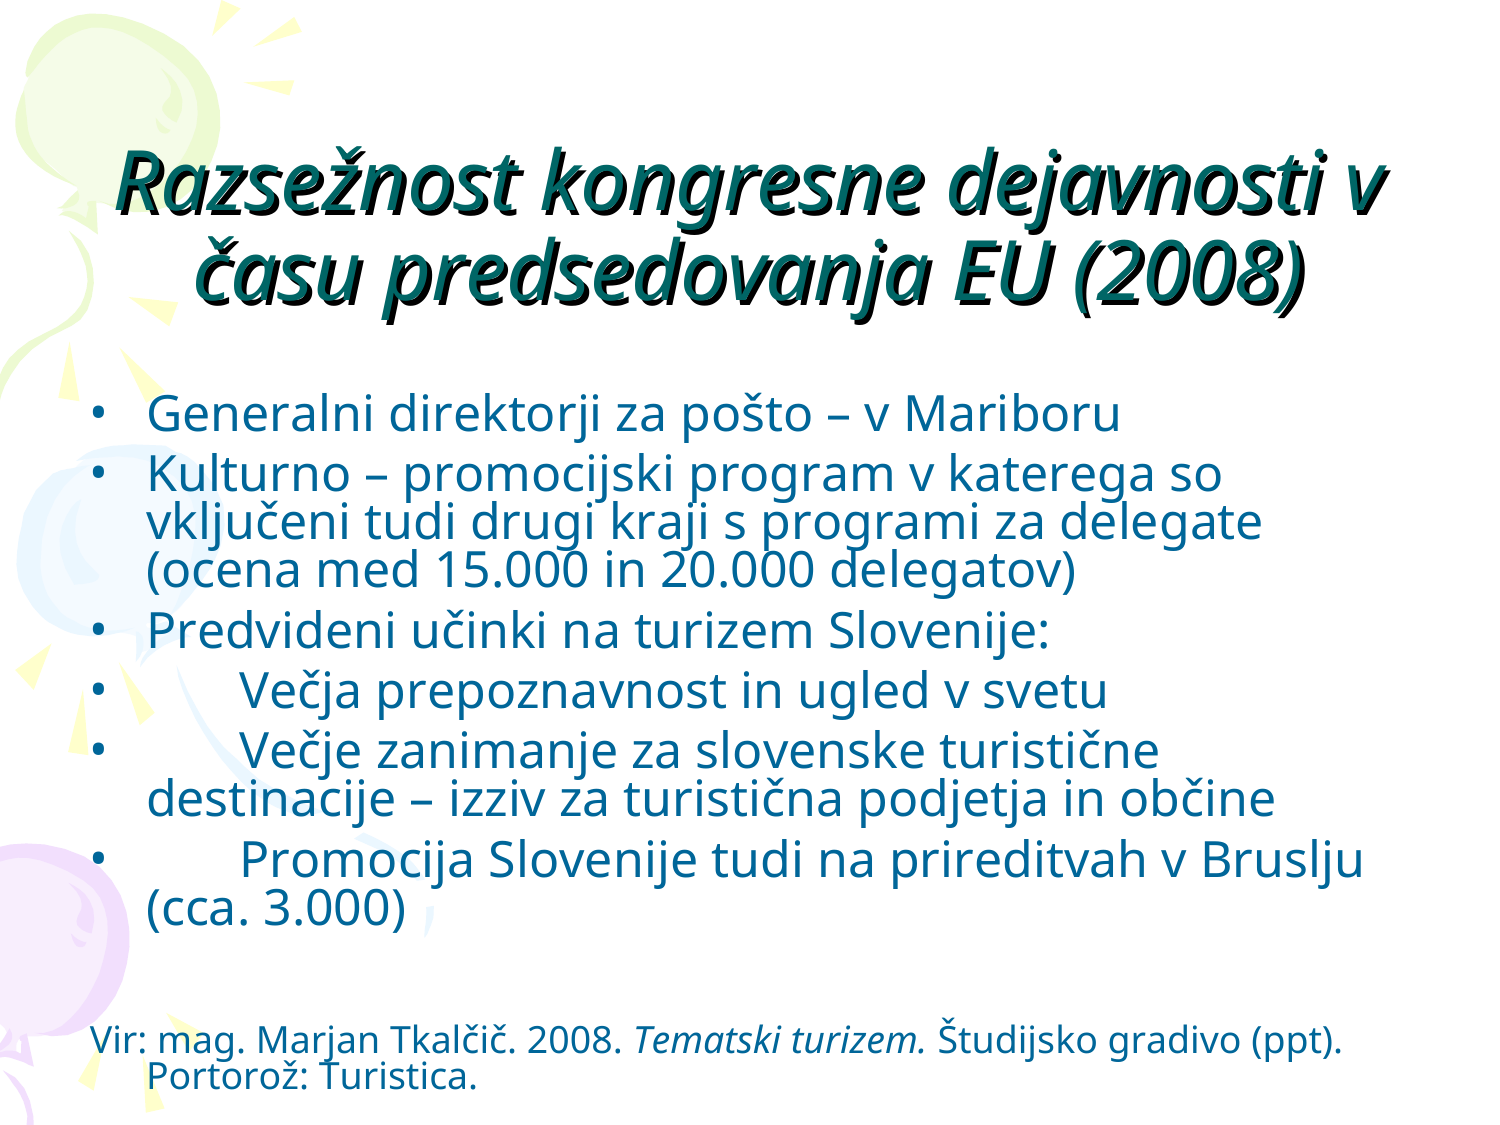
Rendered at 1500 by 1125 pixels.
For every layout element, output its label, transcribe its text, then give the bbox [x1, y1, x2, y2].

list Generalni direktorji za pošto – v Mariboru Kulturno – promocijski program v katerega so vključeni tudi drugi kraji s programi za delegate (ocena med 15.000 in 20.000 delegatov) Predvideni učinki na turizem Slovenije: Večja prepoznavnost in ugled v svetu Večje zanimanje za slovenske turistične destinacije – izziv za turistična podjetja in občine Promocija Slovenije tudi na prireditvah v Bruslju (cca. 3.000) Vir: mag. Marjan Tkalčič. 2008. Tematski turizem. Študijsko gradivo (ppt). Portorož: Turistica. [75, 385, 1426, 1125]
title Razsežnost kongresne dejavnosti v času predsedovanja EU (2008) [72, 16, 1426, 327]
